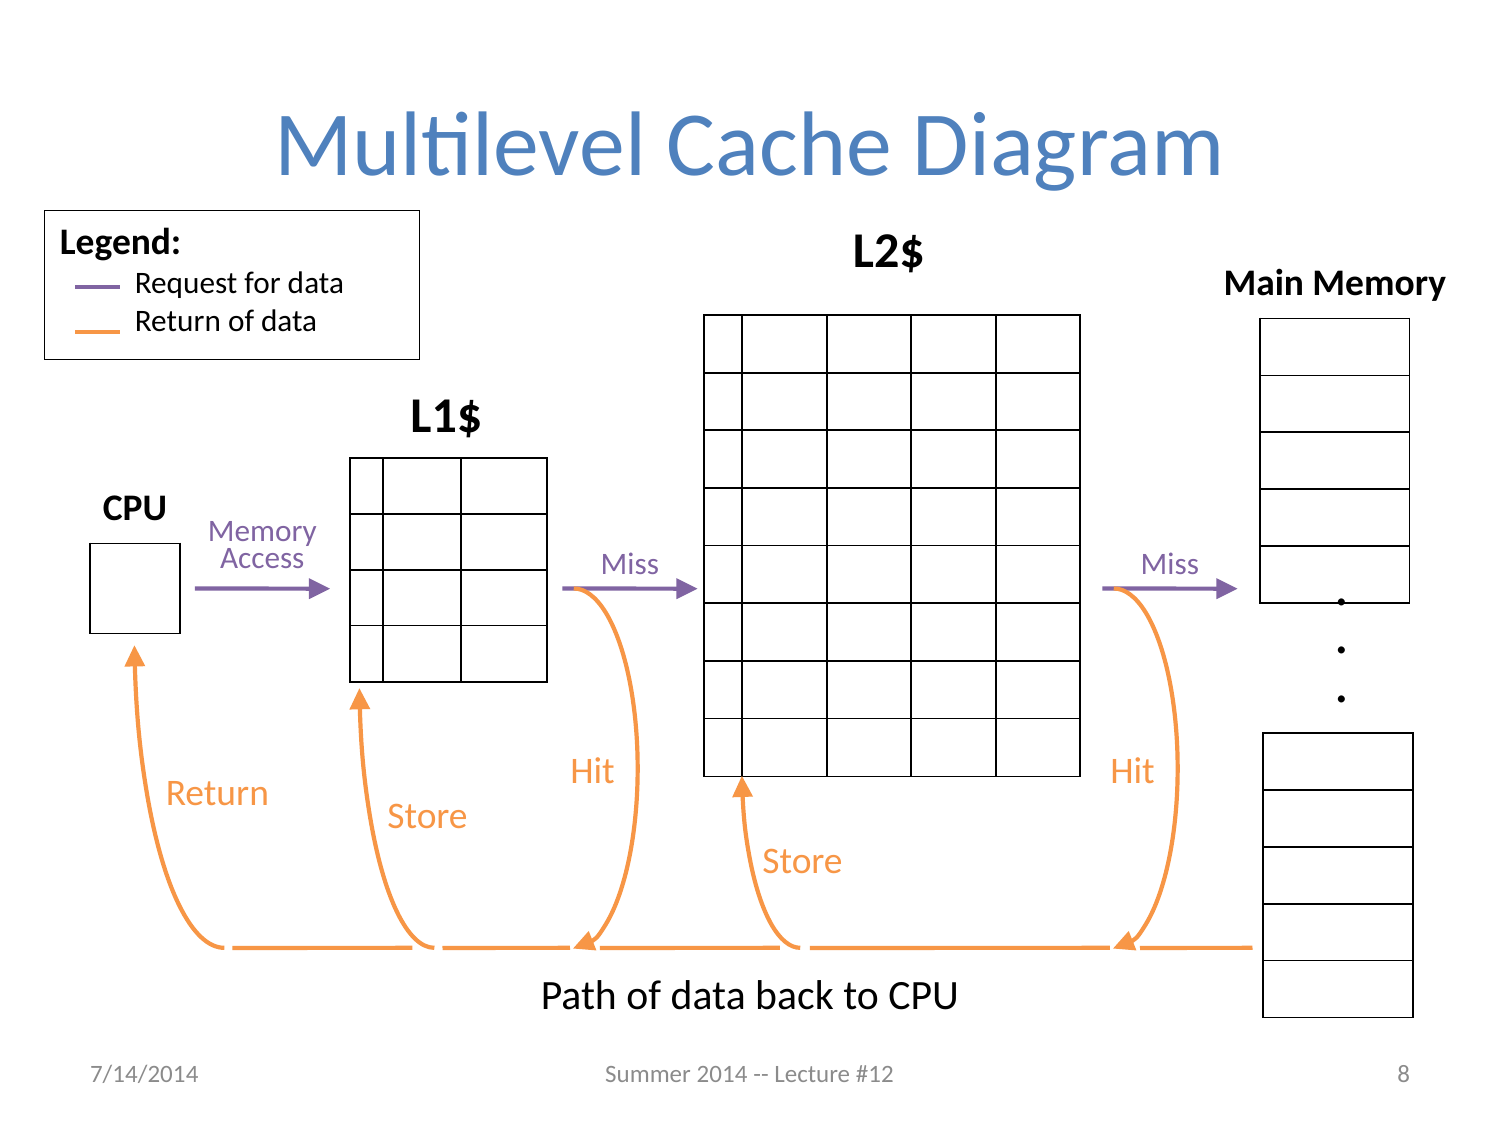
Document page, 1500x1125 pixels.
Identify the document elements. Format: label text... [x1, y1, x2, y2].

table_cell [912, 374, 995, 429]
table_cell [743, 604, 826, 660]
slide_number <number> [1074, 1042, 1425, 1103]
text_box L2$ [705, 210, 1073, 285]
table_cell [912, 489, 995, 545]
table_cell [462, 571, 546, 625]
table_cell [384, 515, 460, 569]
table_cell [1264, 905, 1412, 960]
table_cell [912, 546, 995, 602]
table_cell [997, 604, 1079, 660]
table_header [997, 316, 1079, 372]
text_box Legend: Request for data Return of data [44, 210, 420, 360]
table_cell [705, 662, 741, 718]
table_header [1264, 734, 1412, 789]
text_box CPU [89, 475, 180, 537]
table_cell [997, 431, 1079, 487]
table_cell [1264, 848, 1412, 903]
table_cell [912, 662, 995, 718]
table_cell [743, 662, 826, 718]
table_cell [828, 489, 910, 545]
table_cell [1261, 433, 1409, 488]
table_header [384, 459, 460, 513]
table_cell [351, 571, 382, 625]
table_cell [384, 571, 460, 625]
text_box Store [374, 783, 480, 845]
text_box Main Memory [1169, 250, 1500, 311]
text_box . . . [1319, 558, 1350, 726]
table_cell [912, 719, 995, 776]
table_cell [997, 489, 1079, 545]
table_cell [743, 719, 826, 776]
table_header [91, 544, 179, 633]
table_header [828, 316, 910, 372]
text_box Miss [683, 589, 698, 597]
table_cell [384, 626, 460, 681]
text_box Miss [1102, 591, 1128, 597]
table_cell [462, 626, 546, 681]
text_box Store [749, 828, 855, 890]
table_cell [743, 431, 826, 487]
table_cell [997, 374, 1079, 429]
table_cell [997, 662, 1079, 718]
table_header [462, 459, 546, 513]
text_box Miss [591, 591, 676, 597]
table_cell [828, 431, 910, 487]
table_cell [705, 604, 741, 660]
table_cell [743, 489, 826, 545]
table_cell [1264, 791, 1412, 846]
footer Summer 2014 -- Lecture #12 [512, 1042, 988, 1103]
text_box Return [157, 760, 278, 822]
text_box Miss [1131, 591, 1216, 597]
text_box Miss [562, 591, 588, 597]
table_header [705, 316, 741, 372]
table_cell [828, 374, 910, 429]
table_cell [912, 431, 995, 487]
table_cell [705, 431, 741, 487]
table_cell [705, 719, 741, 776]
text_box Hit [1094, 738, 1170, 800]
table_cell [997, 719, 1079, 776]
title Multilevel Cache Diagram [75, 45, 1425, 233]
table_cell [828, 604, 910, 660]
table_cell [705, 374, 741, 429]
text_box L1$ [345, 375, 548, 450]
table_cell [705, 546, 741, 602]
table_cell [705, 489, 741, 545]
table_cell [462, 515, 546, 569]
table_cell [1261, 376, 1409, 431]
text_box Memory Access [194, 520, 330, 602]
table_cell [743, 374, 826, 429]
table_cell [351, 515, 382, 569]
text_box Miss [1102, 535, 1238, 588]
table_header [743, 316, 826, 372]
table_cell [997, 546, 1079, 602]
table_header [351, 459, 382, 513]
table_cell [828, 662, 910, 718]
table_cell [828, 719, 910, 776]
text_box Miss [1223, 589, 1238, 597]
slide_number 7/14/2014 [75, 1042, 425, 1103]
table_cell [1261, 490, 1409, 545]
table_cell [912, 604, 995, 660]
table_cell [351, 626, 382, 681]
table_header [912, 316, 995, 372]
table_cell [743, 546, 826, 602]
table_header [1261, 319, 1409, 375]
text_box Path of data back to CPU [0, 960, 1500, 1025]
text_box Miss [562, 535, 698, 588]
table_cell [1261, 547, 1409, 602]
table_cell [828, 546, 910, 602]
text_box Hit [554, 738, 630, 800]
